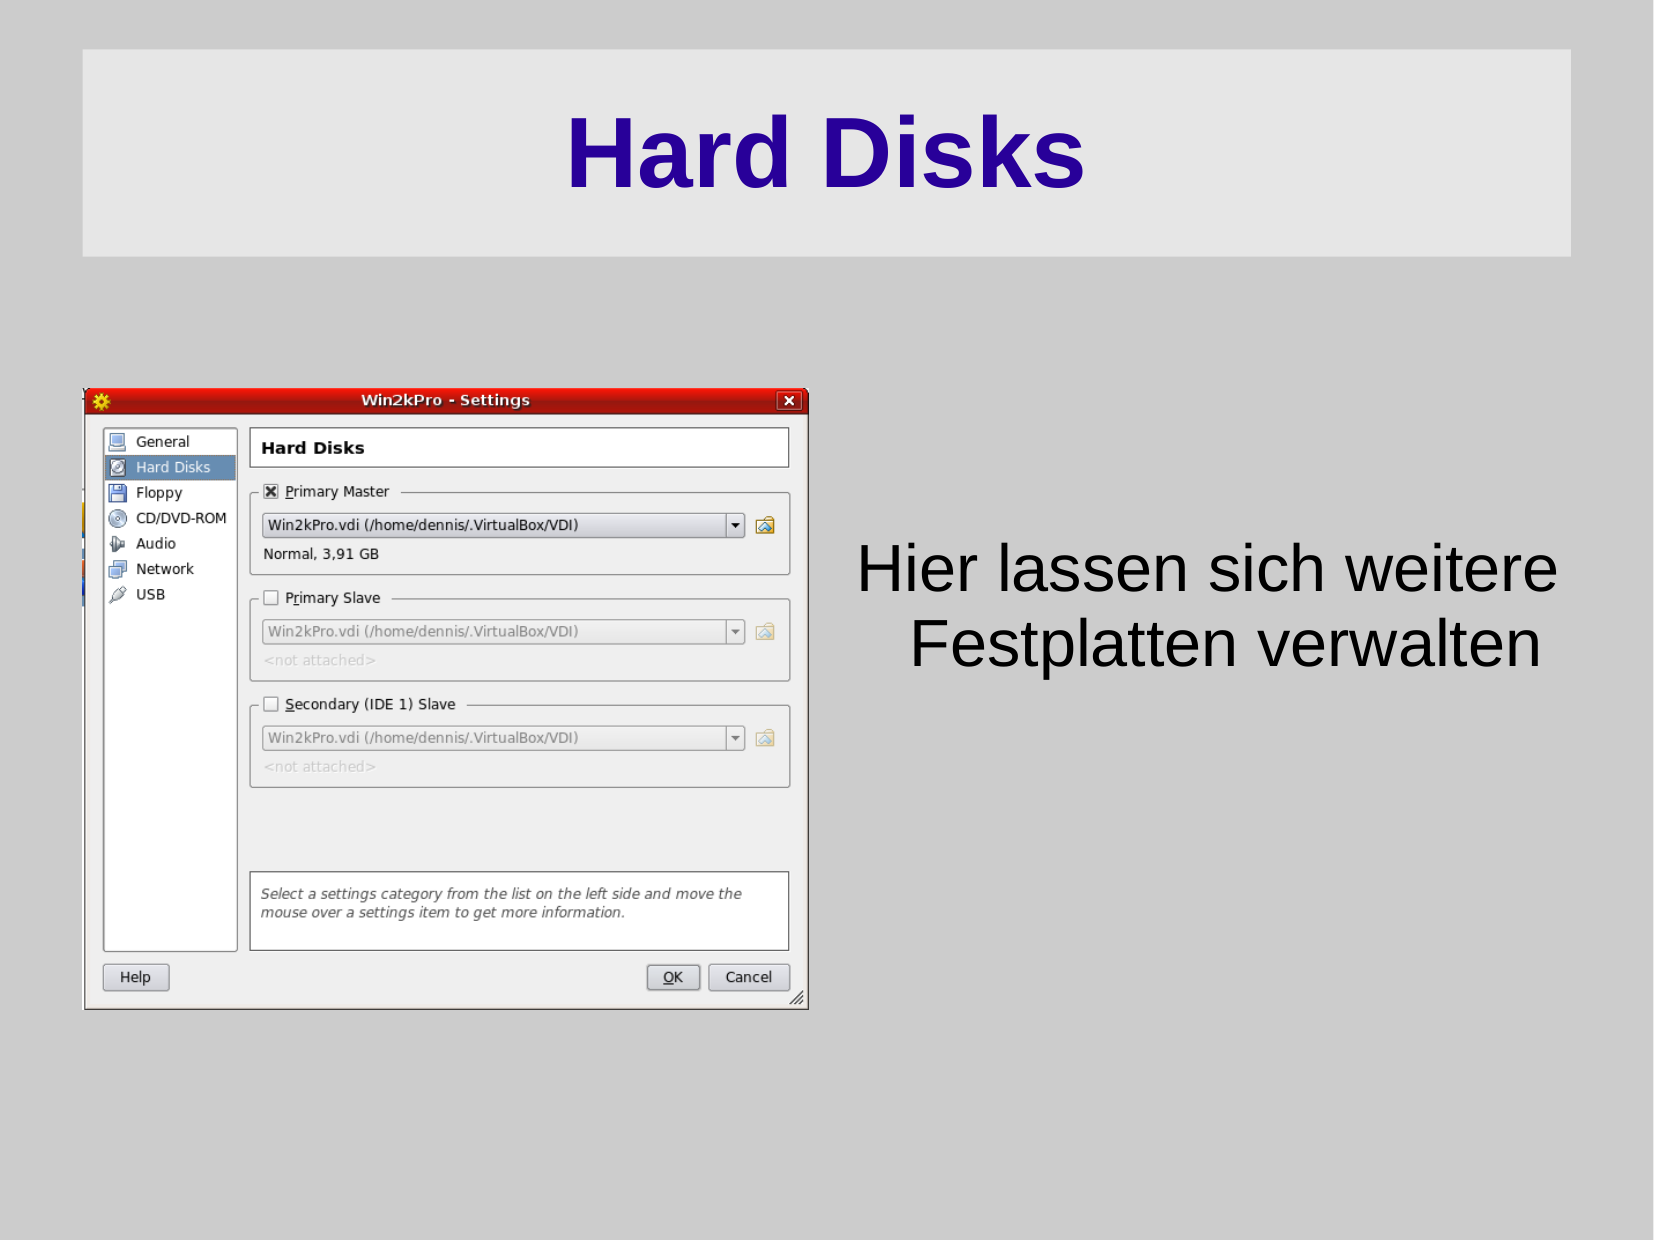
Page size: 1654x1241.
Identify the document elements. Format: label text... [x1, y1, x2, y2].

list Hier lassen sich weitere Festplatten verwalten [838, 531, 1565, 803]
title Hard Disks [82, 49, 1571, 257]
picture [82, 388, 809, 1010]
